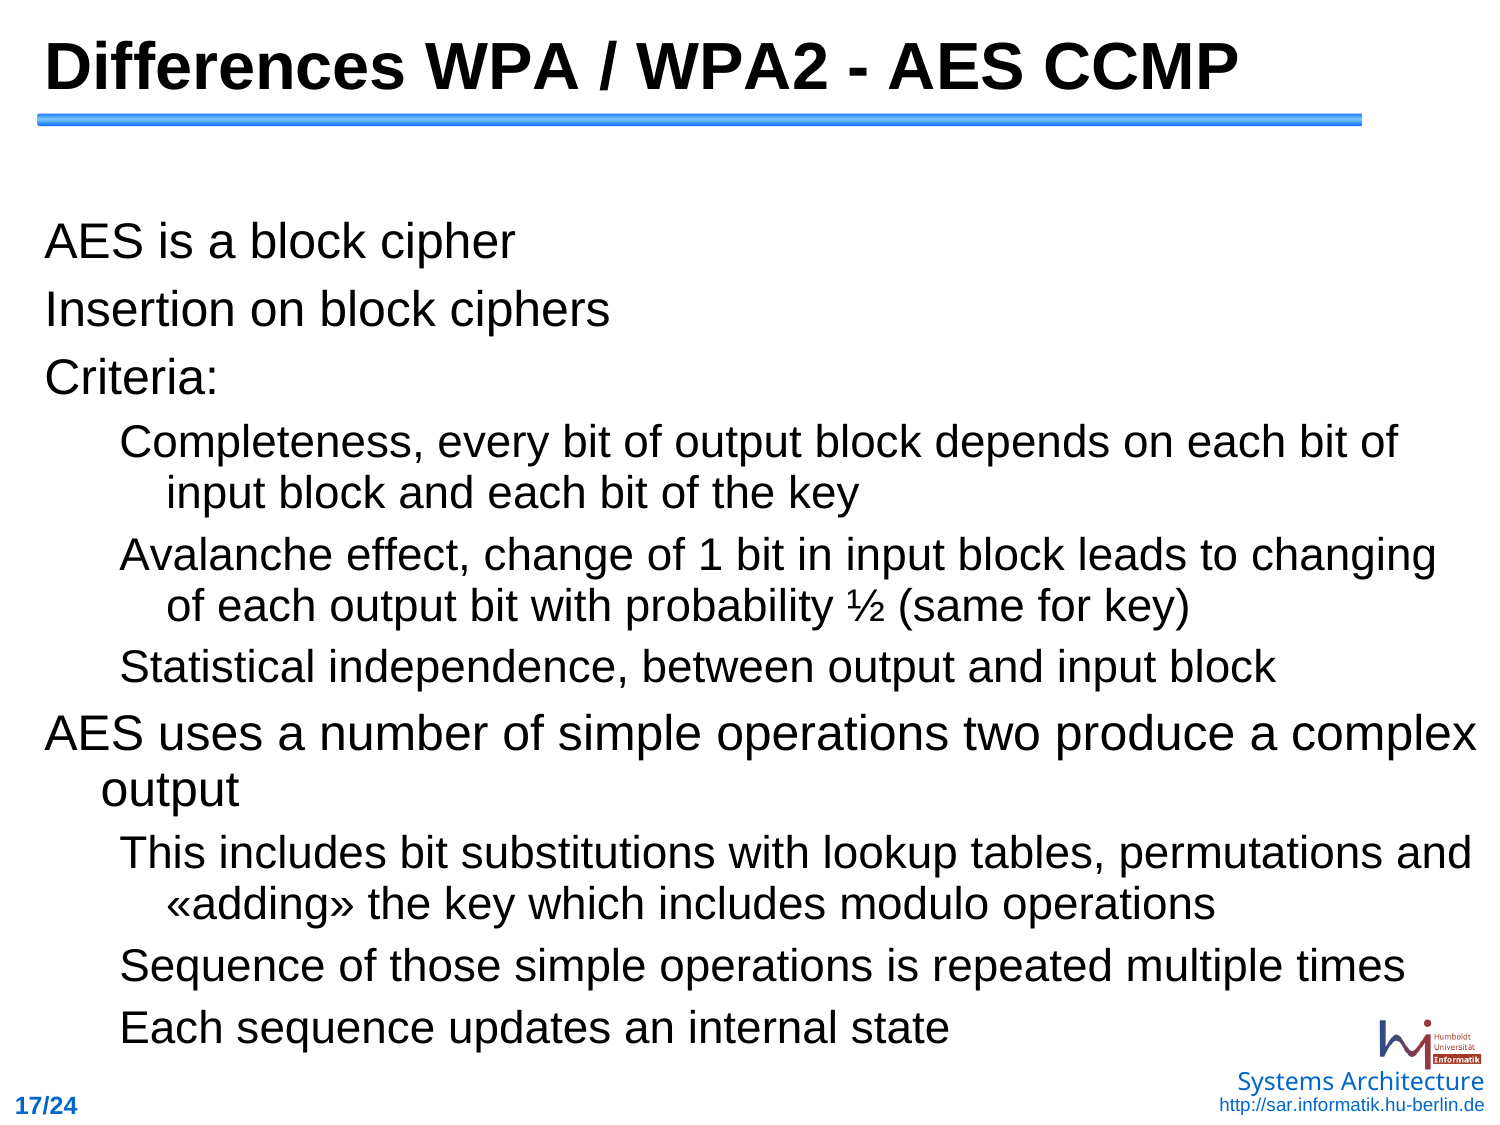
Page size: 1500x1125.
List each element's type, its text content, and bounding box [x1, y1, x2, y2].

title Differences WPA / WPA2 - AES CCMP [29, 20, 1500, 114]
list AES is a block cipher Insertion on block ciphers Criteria: Completeness, every bit of output block depends on each bit of input block and each bit of the key Avalanche effect, change of 1 bit in input block leads to changing of each output bit with probability ½ (same for key) Statistical independence, between output and input block AES uses a number of simple operations two produce a complex output This includes bit substitutions with lookup tables, permutations and «adding» the key which includes modulo operations Sequence of those simple operations is repeated multiple times Each sequence updates an internal state [29, 137, 1500, 1059]
picture [1376, 1059, 1483, 1071]
